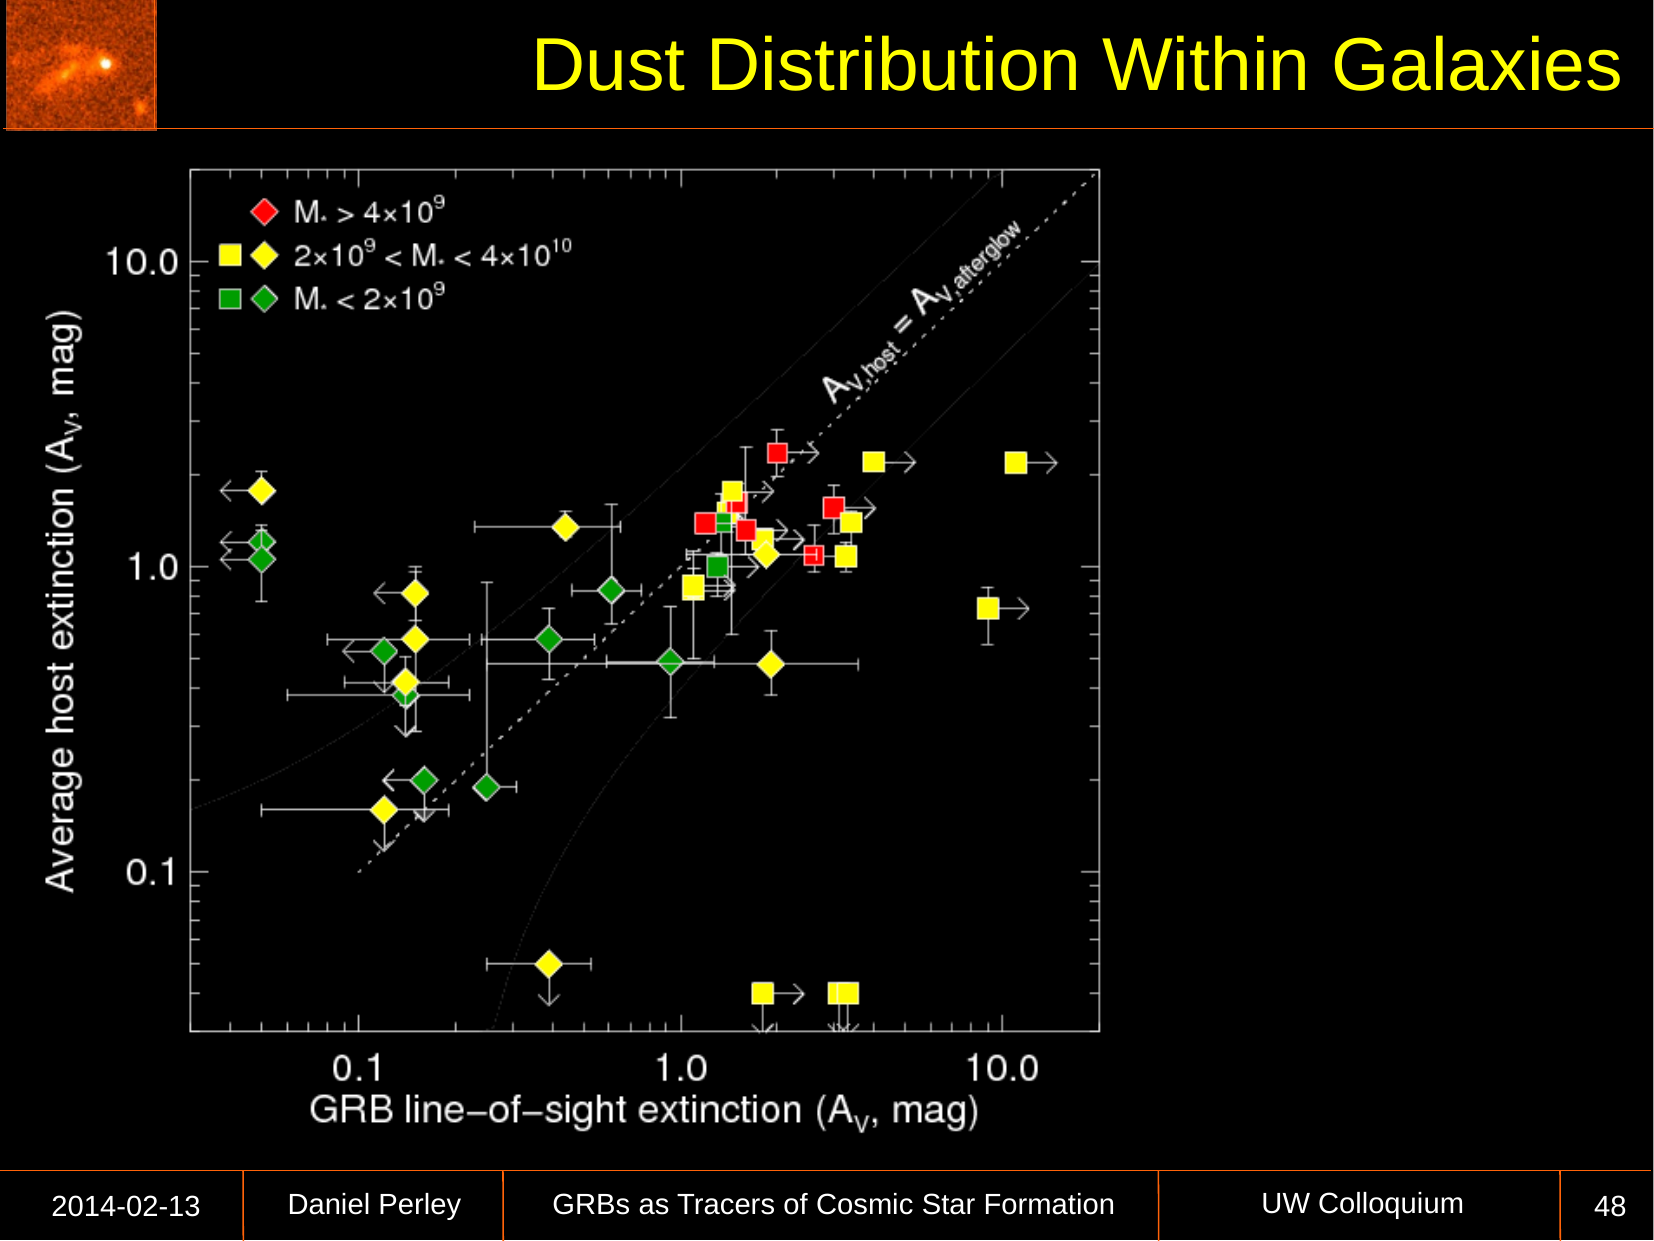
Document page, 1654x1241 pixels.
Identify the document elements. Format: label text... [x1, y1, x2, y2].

title Dust Distribution Within Galaxies [187, 21, 1624, 108]
picture [7, 0, 154, 128]
picture [25, 138, 1130, 1147]
